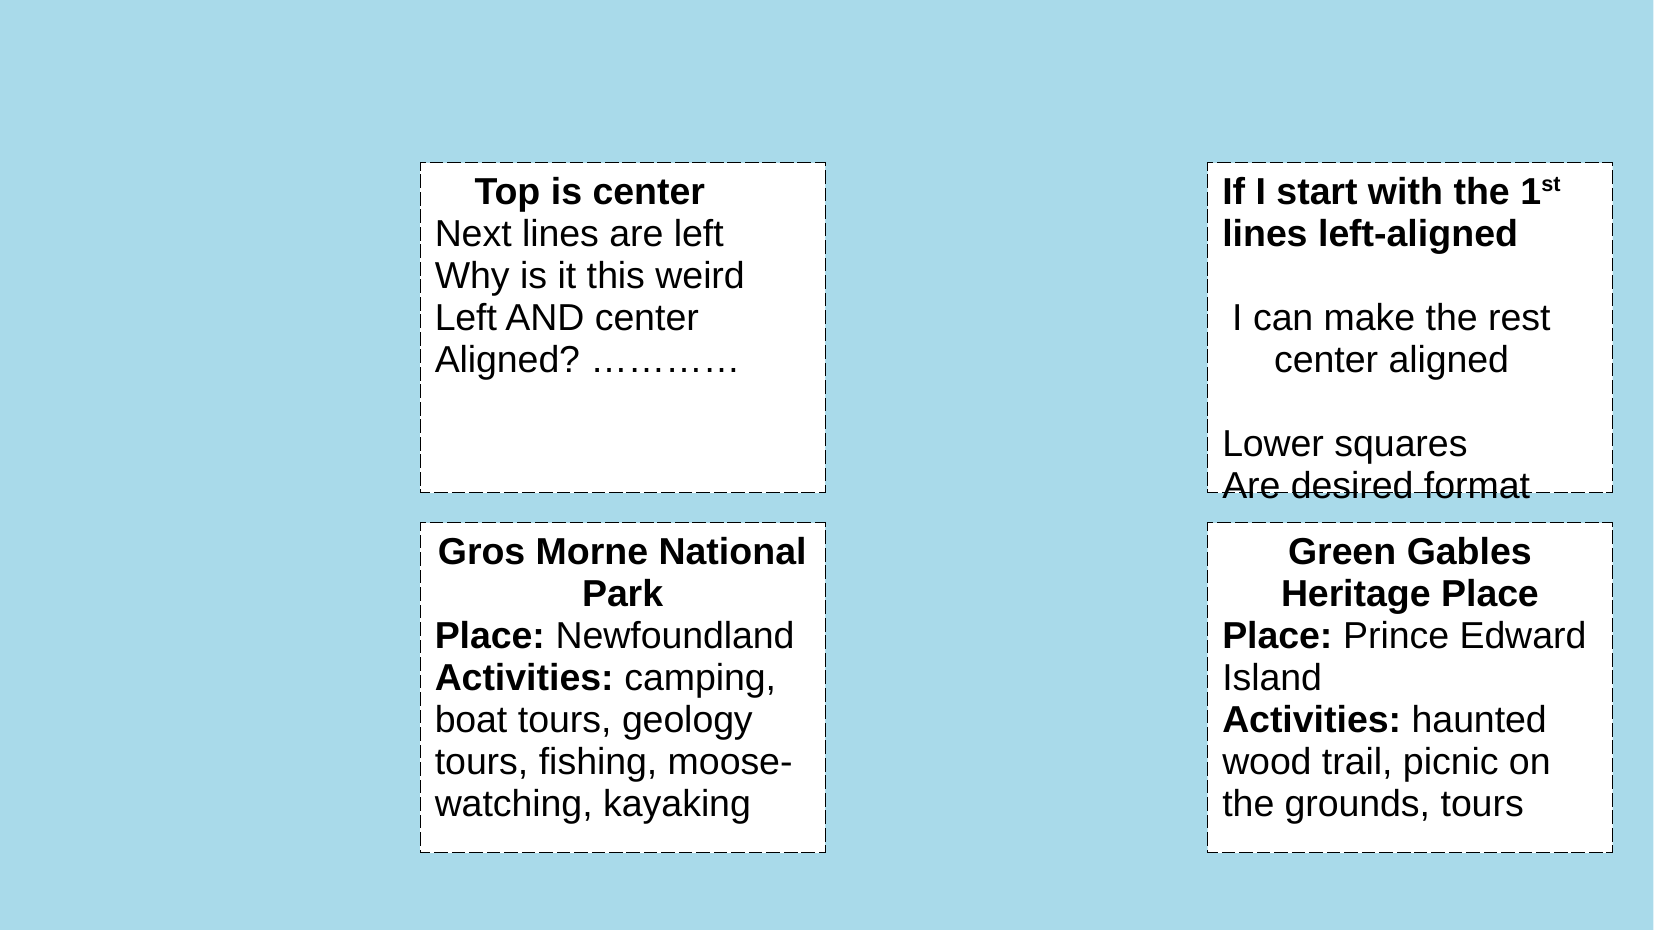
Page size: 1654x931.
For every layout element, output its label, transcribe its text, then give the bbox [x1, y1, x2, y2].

text_box If I start with the 1st lines left-aligned I can make the rest center aligned Lower squares Are desired format [1207, 162, 1613, 493]
text_box Top is center Next lines are left Why is it this weird Left AND center Aligned? ………… [420, 162, 826, 493]
text_box Gros Morne National Park Place: Newfoundland Activities: camping, boat tours, geology tours, fishing, moose-watching, kayaking [420, 522, 826, 853]
text_box Green Gables Heritage Place Place: Prince Edward Island Activities: haunted wood trail, picnic on the grounds, tours [1207, 522, 1613, 853]
